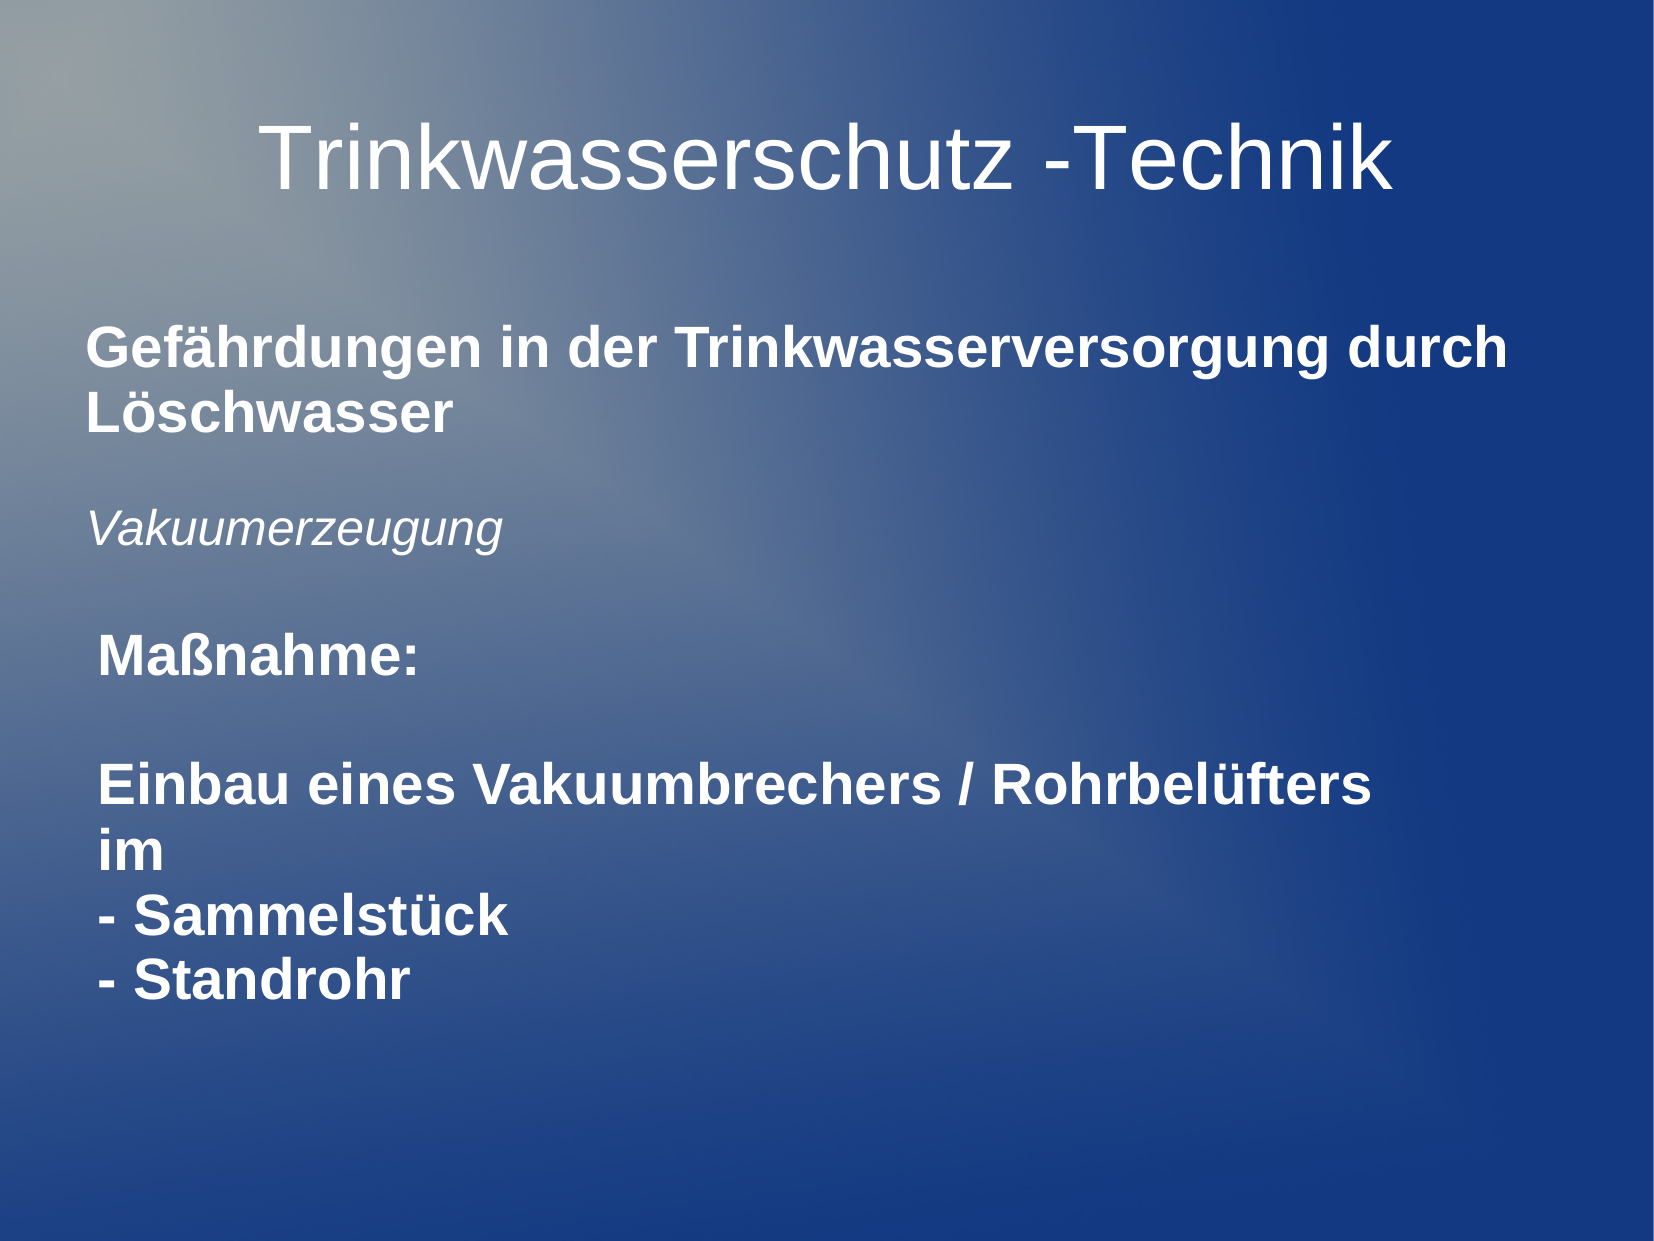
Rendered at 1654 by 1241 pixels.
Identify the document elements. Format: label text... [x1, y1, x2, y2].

title Trinkwasserschutz -Technik [82, 49, 1571, 257]
text_box Maßnahme: Einbau eines Vakuumbrechers / Rohrbelüfters im - Sammelstück - Standrohr [82, 614, 1394, 1029]
text_box Gefährdungen in der Trinkwasserversorgung durch Löschwasser Vakuumerzeugung [70, 307, 1595, 566]
